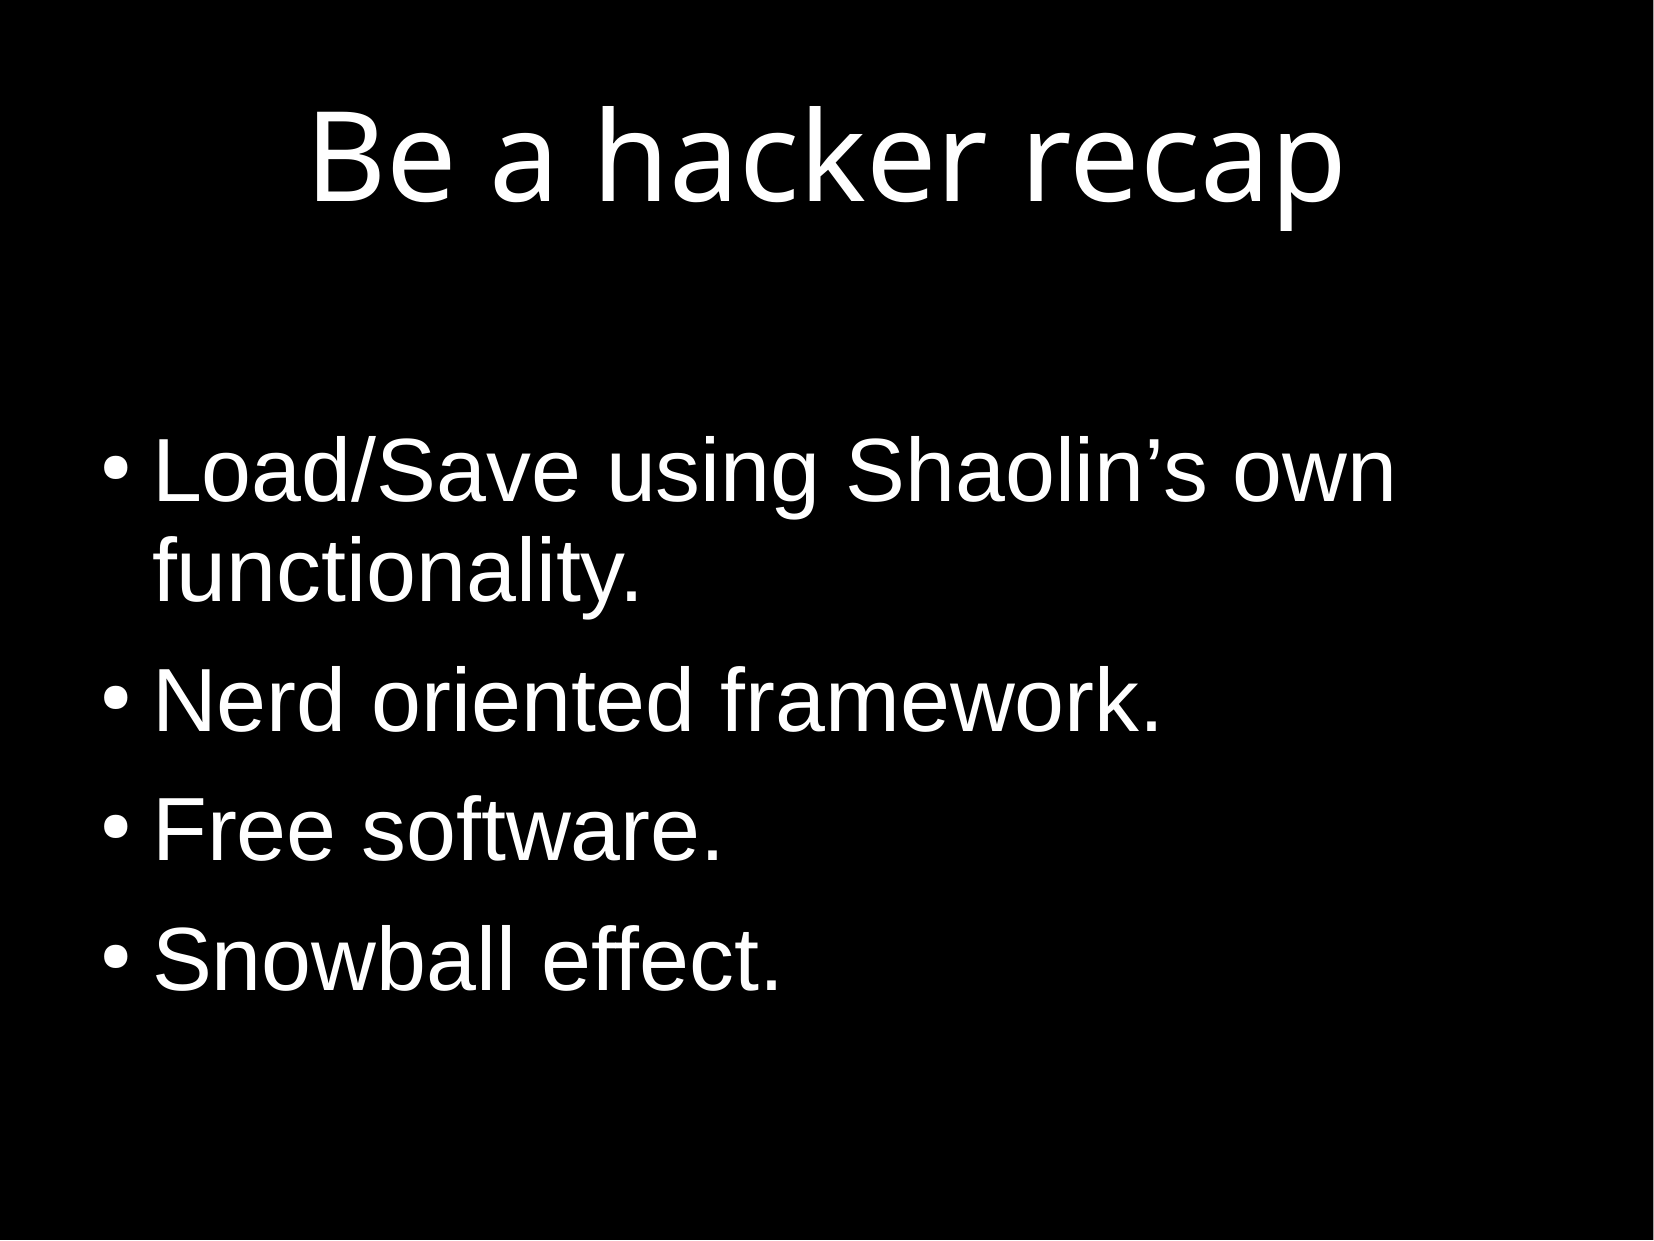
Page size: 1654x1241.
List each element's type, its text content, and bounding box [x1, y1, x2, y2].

title Be a hacker recap [82, 49, 1571, 257]
list Load/Save using Shaolin’s own functionality. Nerd oriented framework. Free software. Snowball effect. [82, 290, 1571, 1010]
